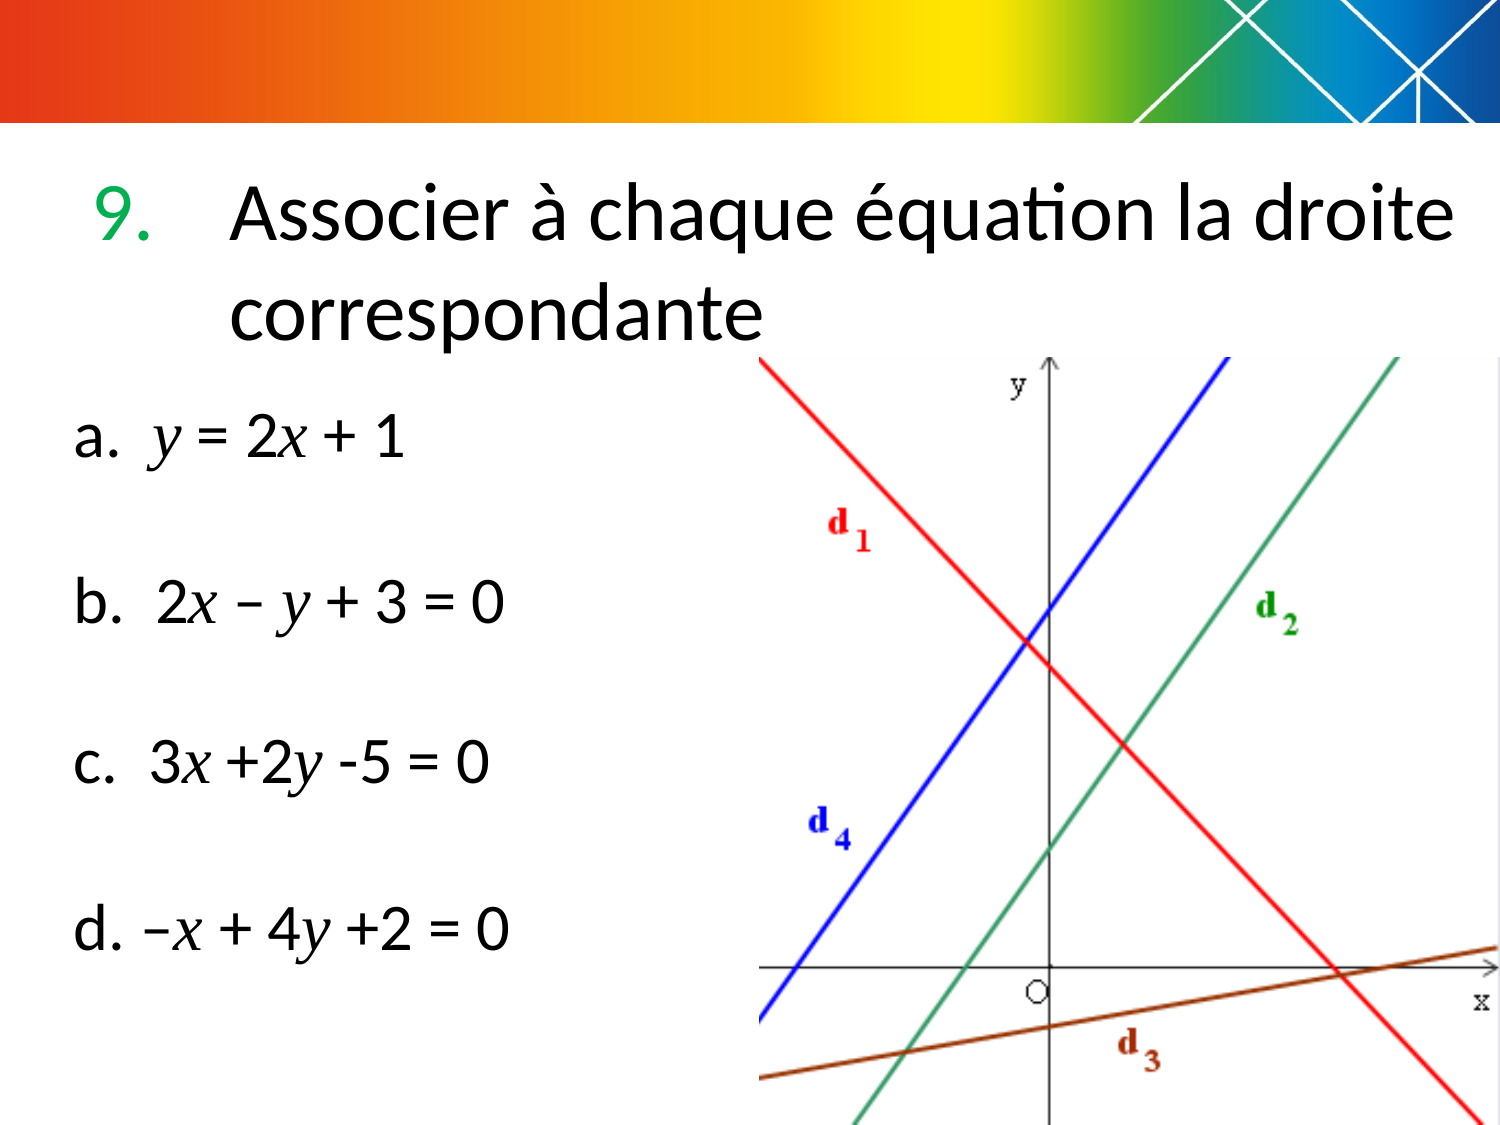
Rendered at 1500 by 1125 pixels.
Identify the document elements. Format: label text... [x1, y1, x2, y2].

picture [0, 0, 1359, 123]
picture [1340, 0, 1500, 123]
picture [759, 357, 1500, 1125]
title Associer à chaque équation la droite correspondante [76, 149, 1500, 365]
text_box a. y = 2x + 1 b. 2x – y + 3 = 0 c. 3x +2y -5 = 0 d. –x + 4y +2 = 0 [58, 382, 614, 1052]
